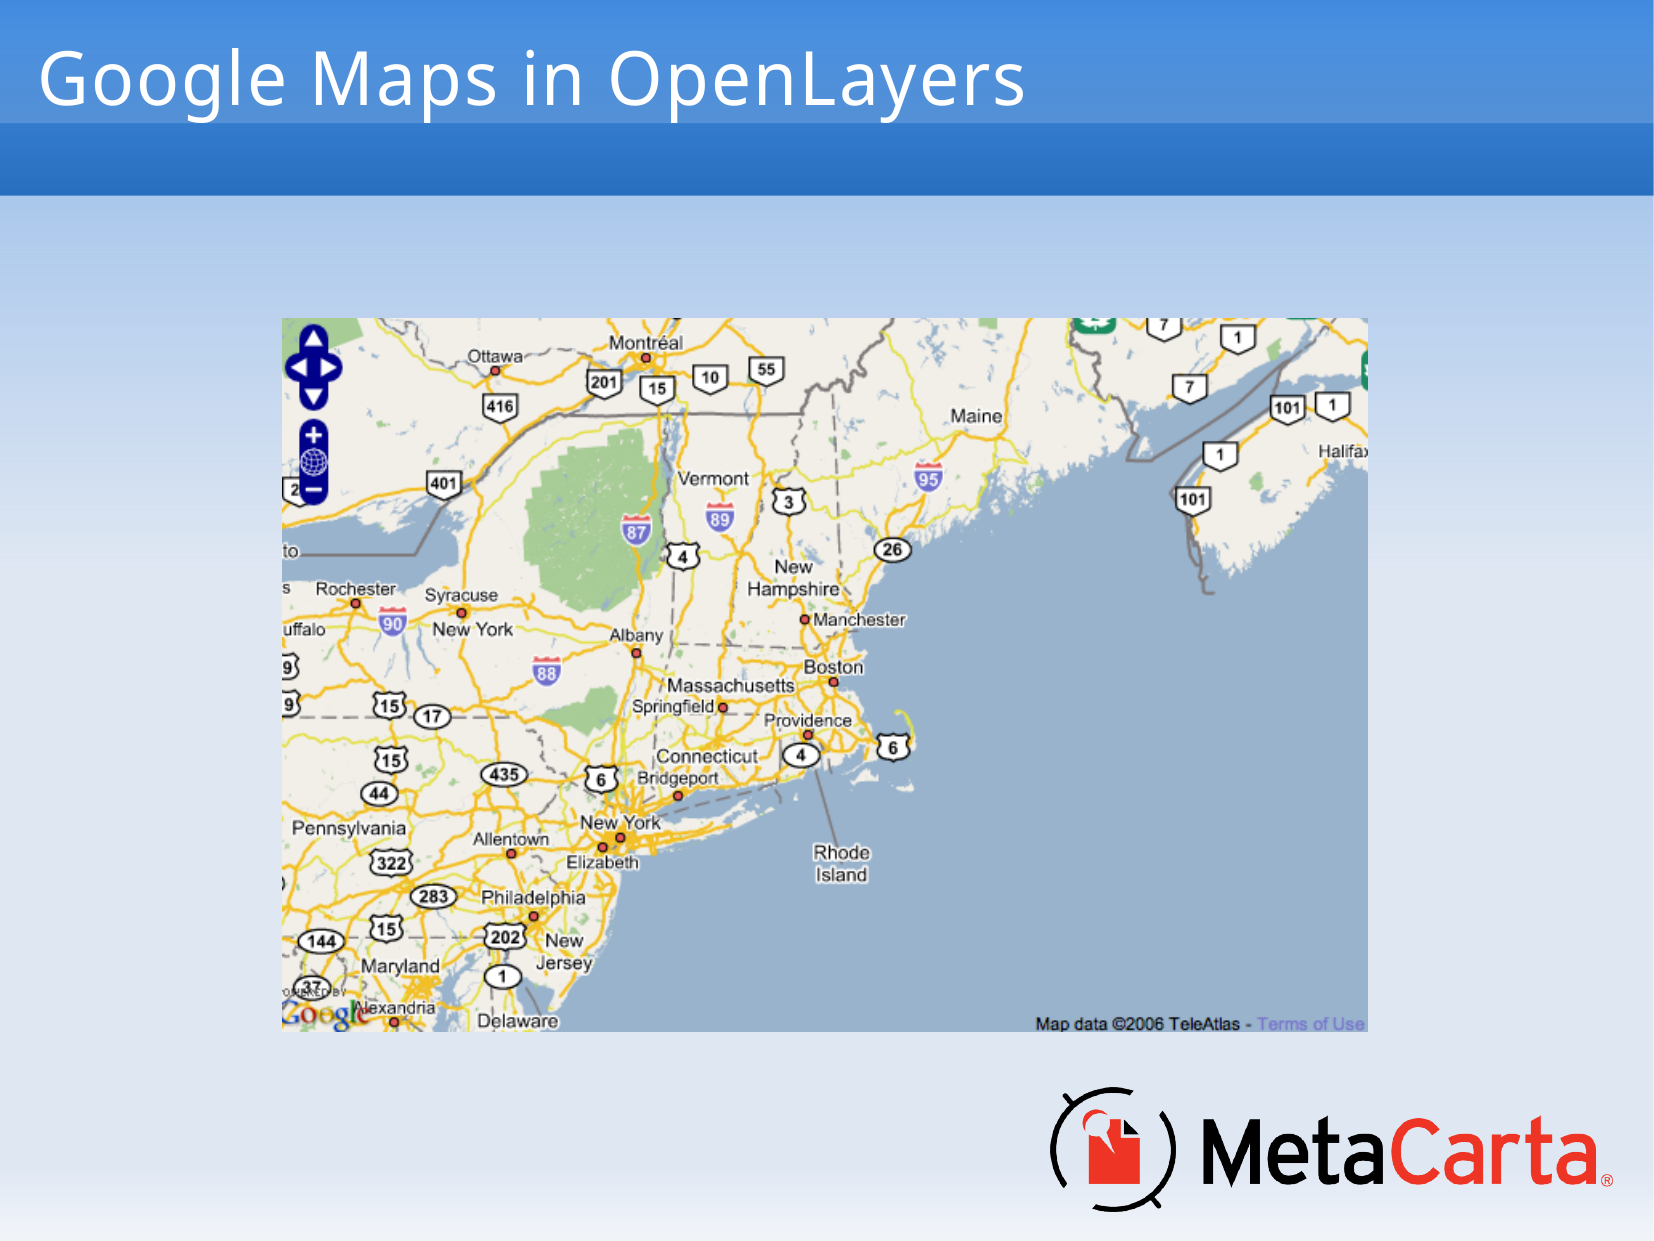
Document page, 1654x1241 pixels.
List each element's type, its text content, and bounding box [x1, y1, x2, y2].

picture [0, 0, 1654, 1241]
title Google Maps in OpenLayers [37, 2, 1463, 151]
